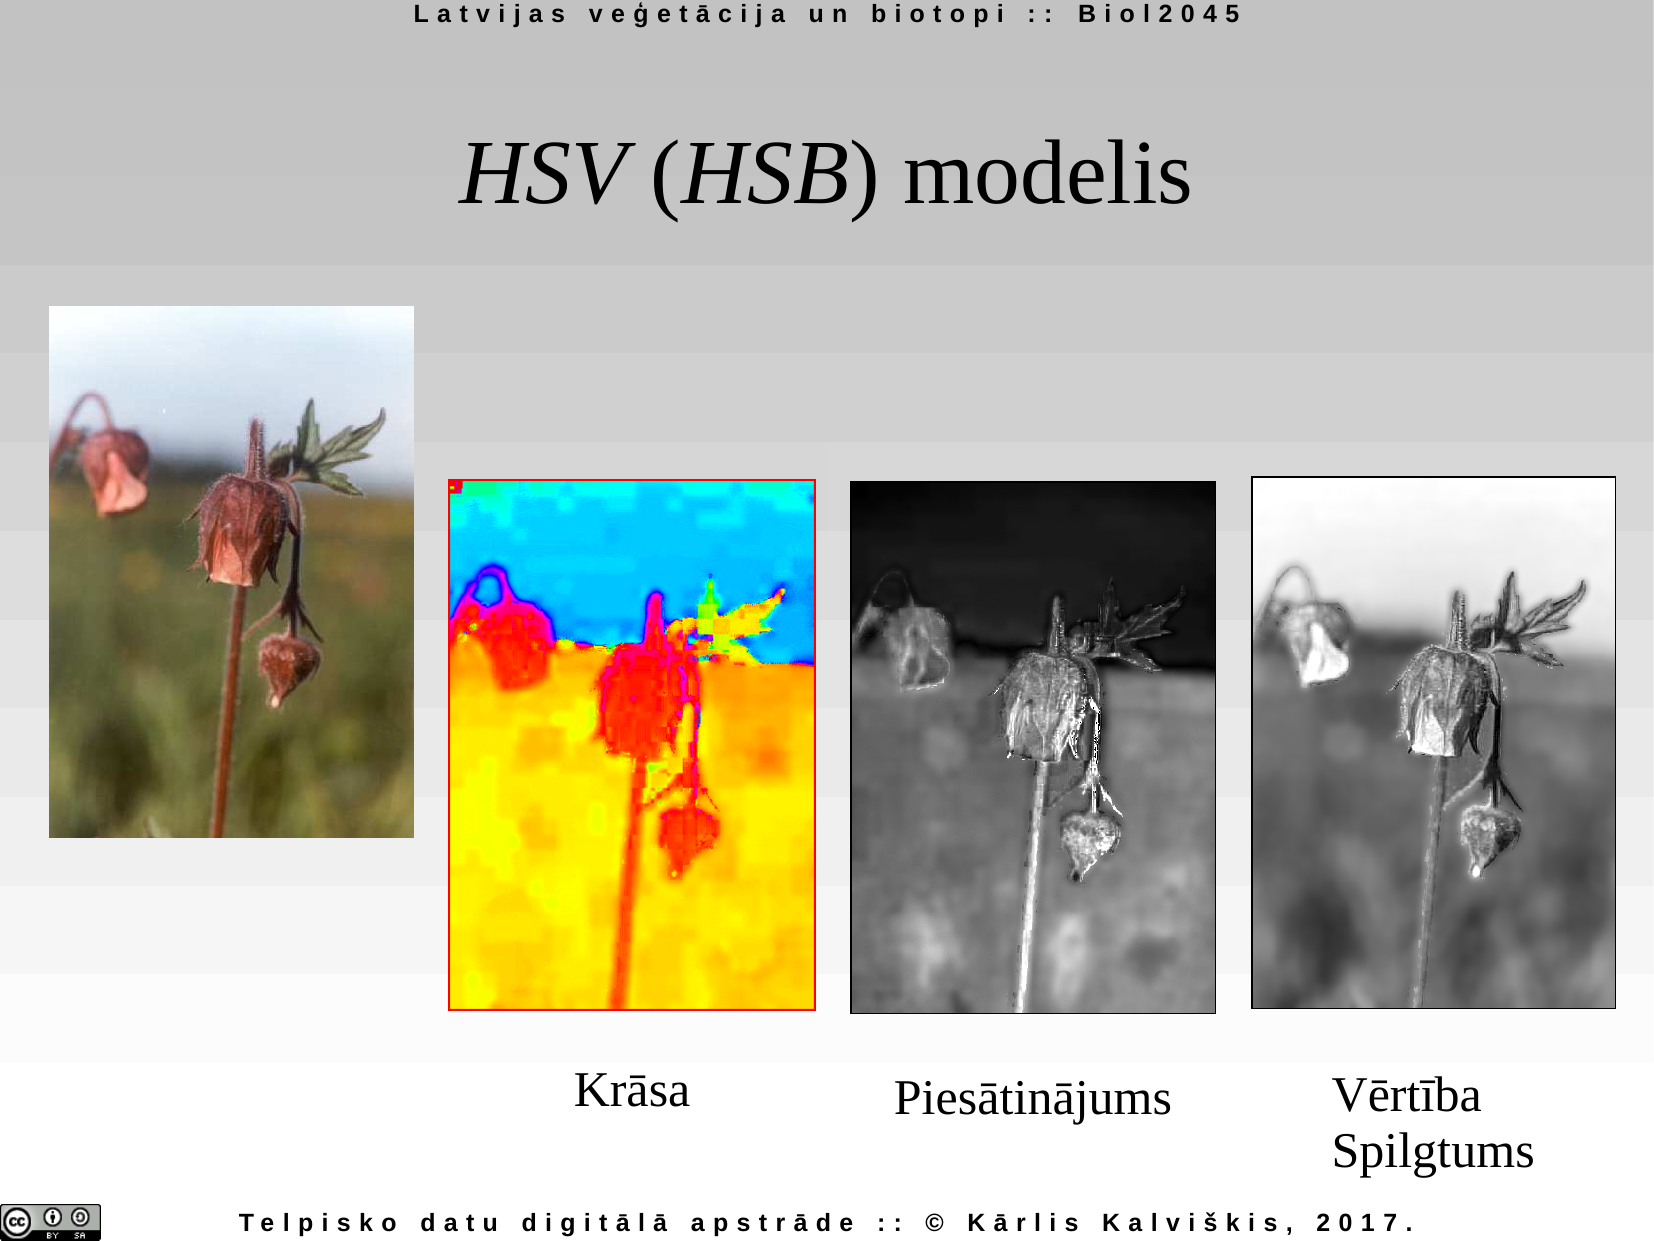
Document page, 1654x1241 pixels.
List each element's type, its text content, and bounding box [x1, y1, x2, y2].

picture [0, 0, 1654, 1241]
text_box Vērtība Spilgtums [1331, 1067, 1535, 1178]
title HSV (HSB) modelis [29, 49, 1625, 296]
text_box Krāsa [573, 1062, 691, 1118]
text_box Piesātinājums [893, 1069, 1173, 1126]
